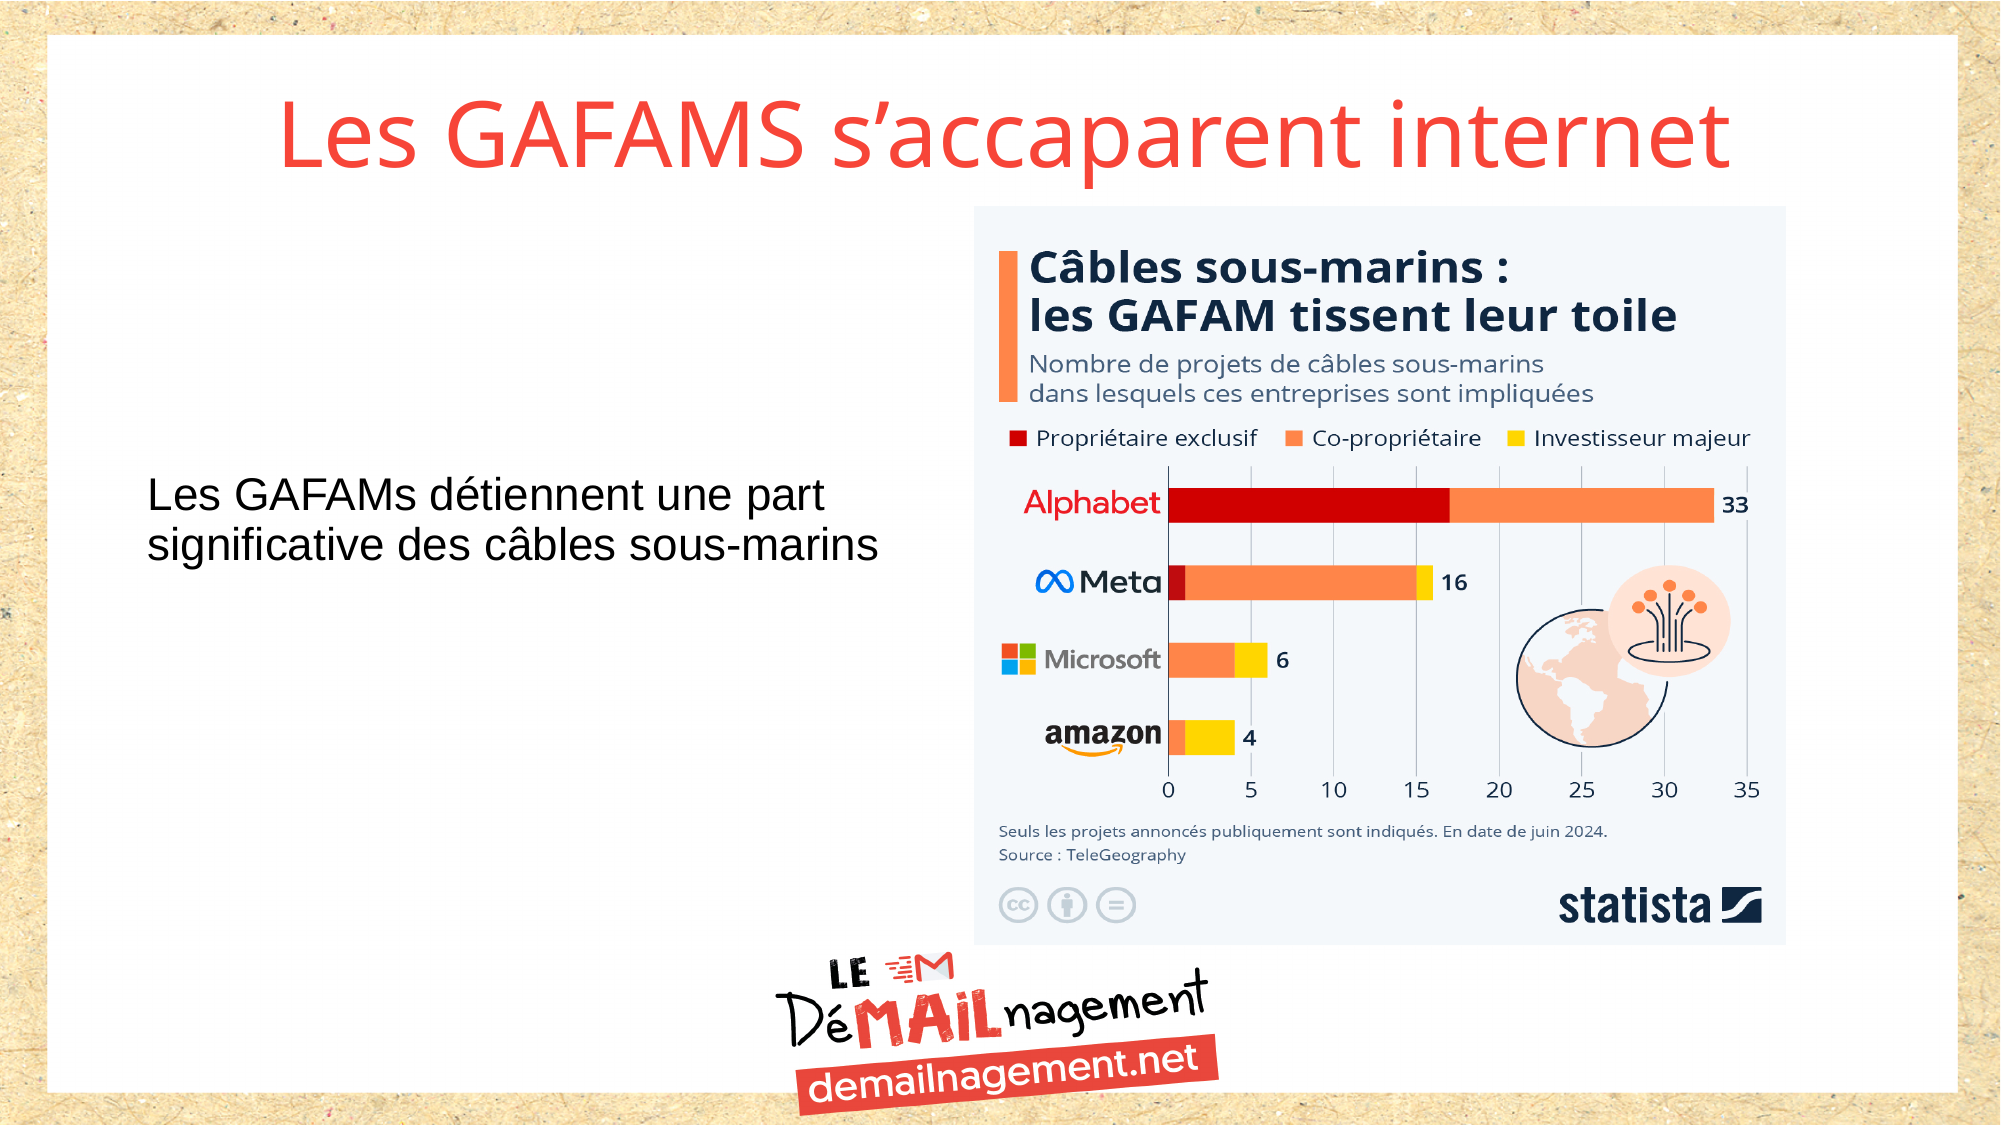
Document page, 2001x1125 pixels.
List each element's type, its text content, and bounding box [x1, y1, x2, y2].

picture [0, 1, 2001, 1125]
title Les GAFAMS s’accaparent internet [59, 29, 1950, 247]
list Les GAFAMs détiennent une part significative des câbles sous-marins [147, 324, 1005, 1125]
